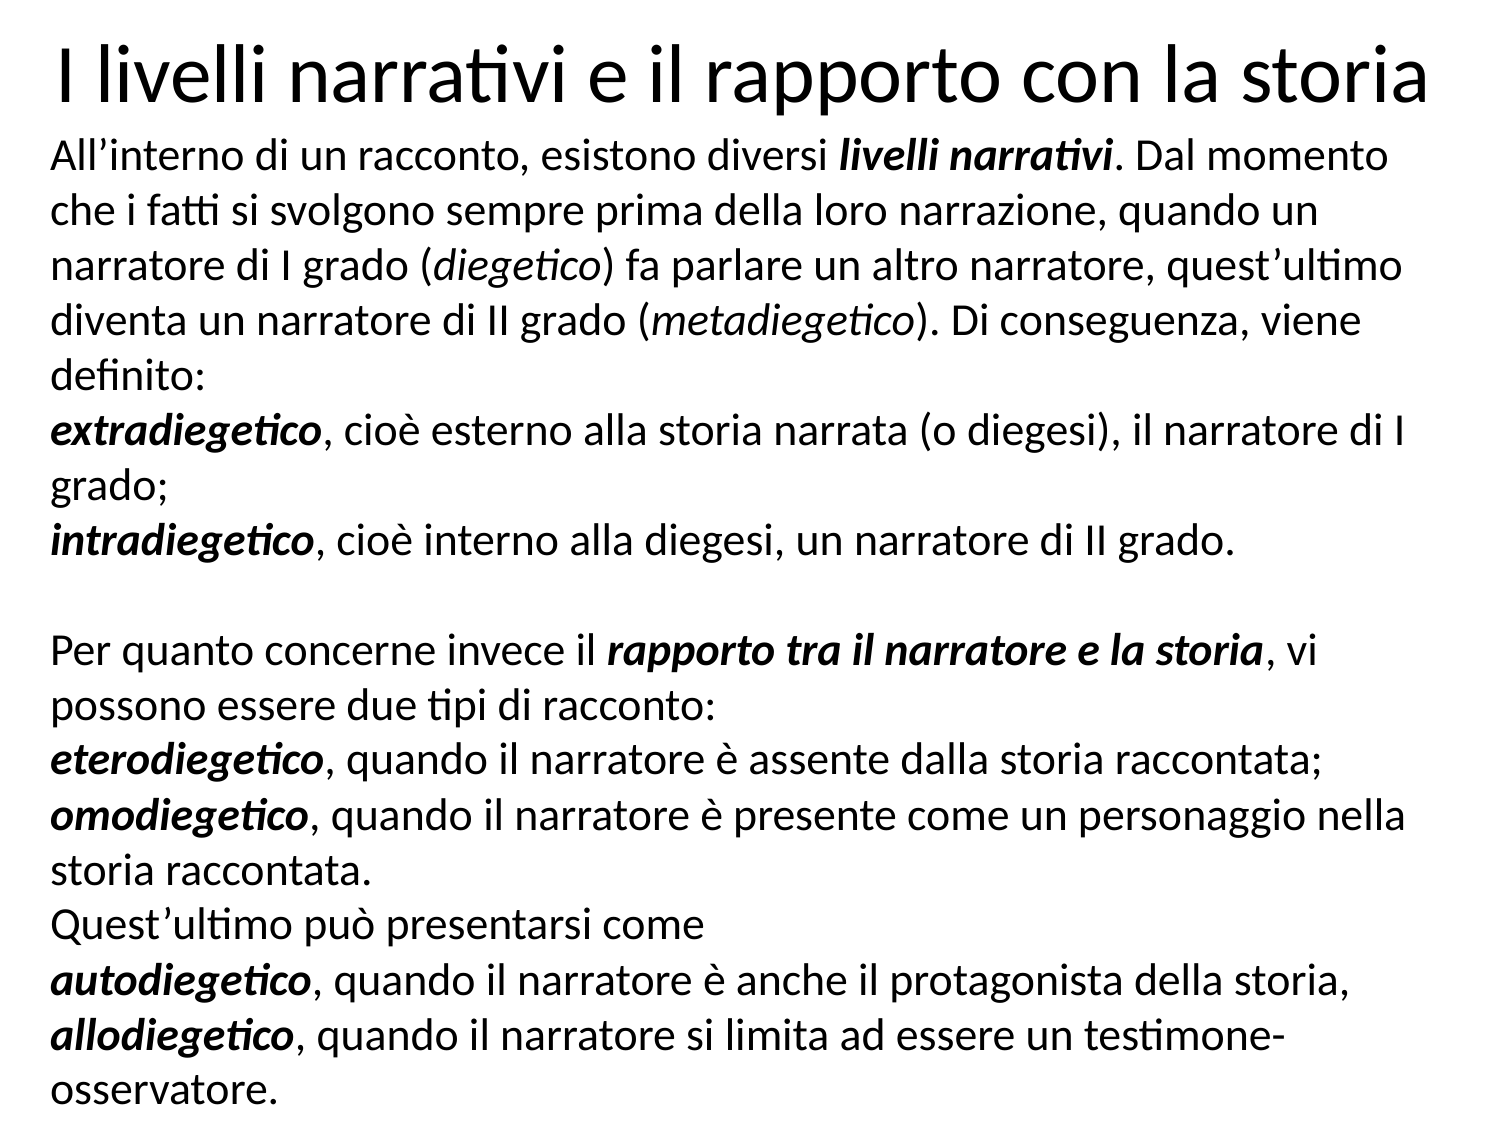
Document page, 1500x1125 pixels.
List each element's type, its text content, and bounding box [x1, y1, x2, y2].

text_box All’interno di un racconto, esistono diversi livelli narrativi. Dal momento che i fatti si svolgono sempre prima della loro narrazione, quando un narratore di I grado (diegetico) fa parlare un altro narratore, quest’ultimo diventa un narratore di II grado (metadiegetico). Di conseguenza, viene definito: extradiegetico, cioè esterno alla storia narrata (o diegesi), il narratore di I grado; intradiegetico, cioè interno alla diegesi, un narratore di II grado. Per quanto concerne invece il rapporto tra il narratore e la storia, vi possono essere due tipi di racconto: eterodiegetico, quando il narratore è assente dalla storia raccontata; omodiegetico, quando il narratore è presente come un personaggio nella storia raccontata. Quest’ultimo può presentarsi come autodiegetico, quando il narratore è anche il protagonista della storia, allodiegetico, quando il narratore si limita ad essere un testimone-osservatore. [35, 117, 1454, 1122]
text_box I livelli narrativi e il rapporto con la storia [35, 11, 1454, 117]
